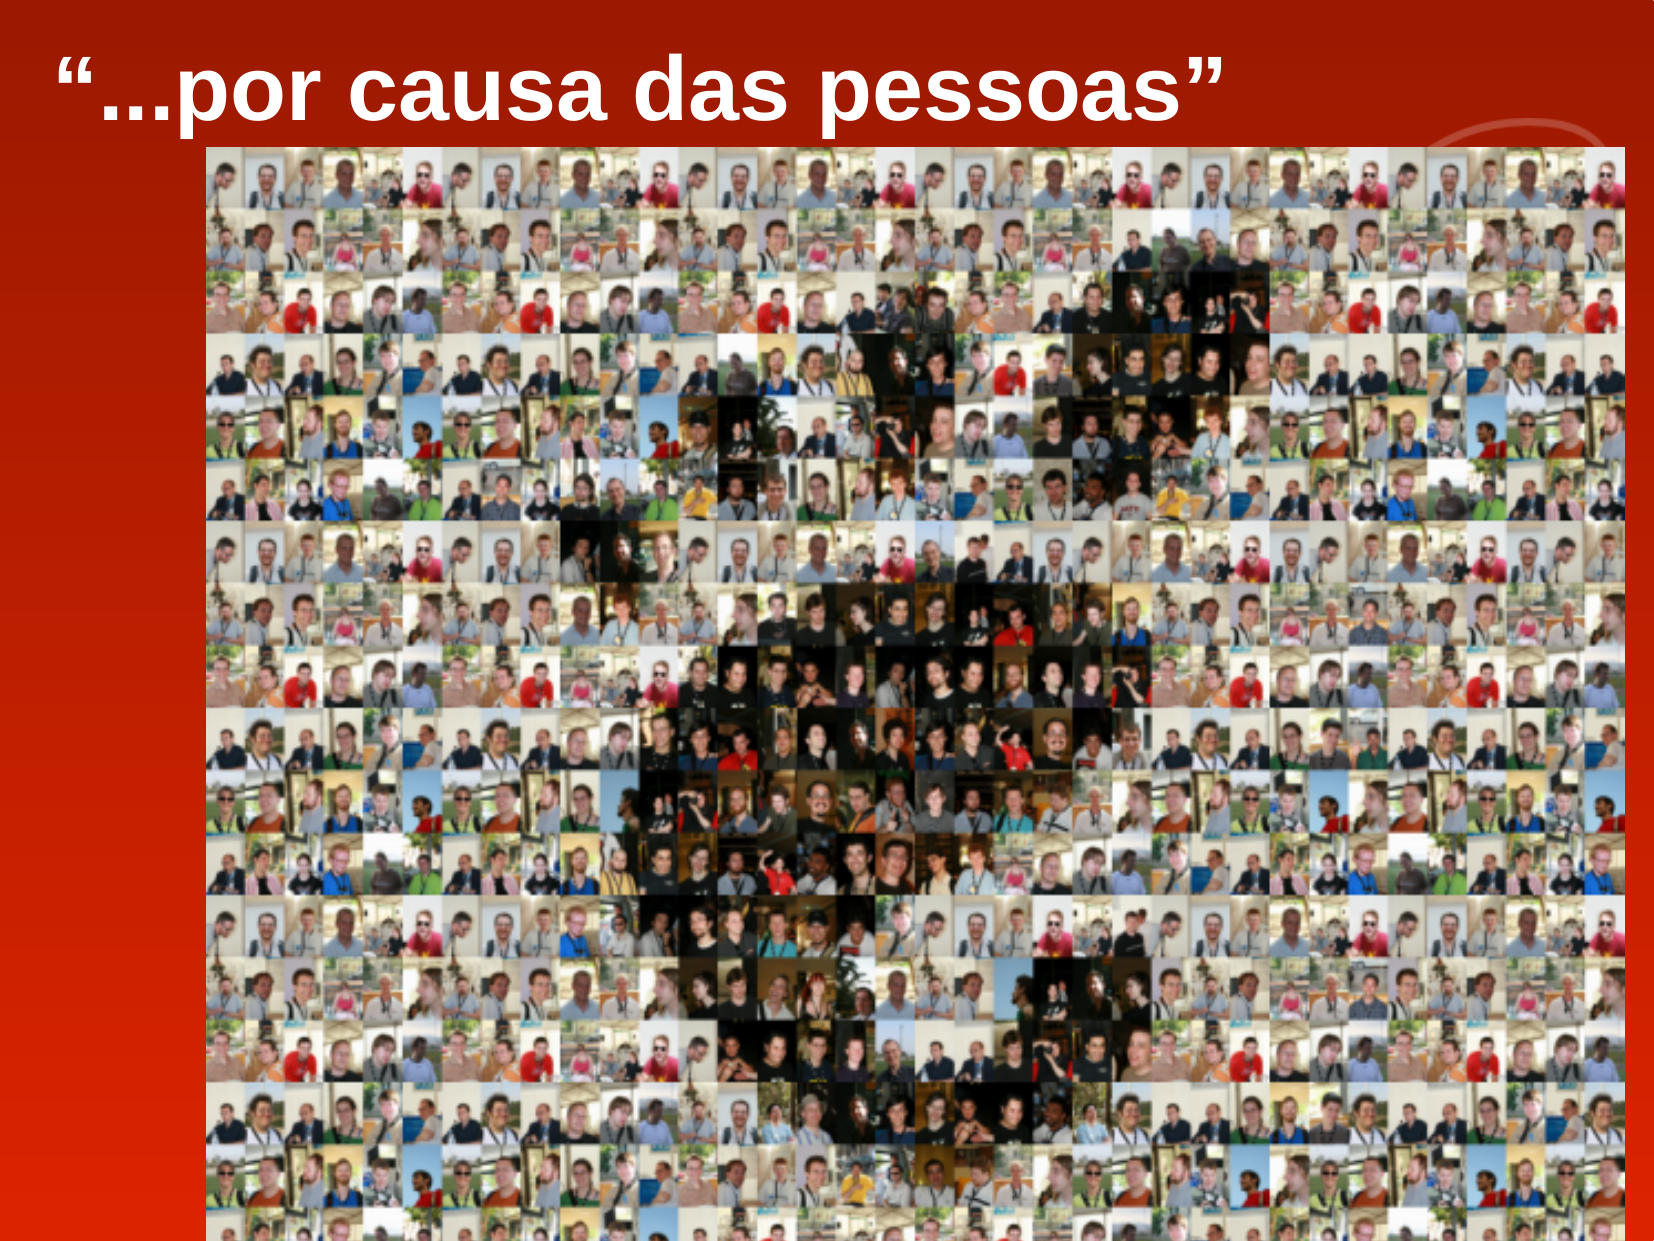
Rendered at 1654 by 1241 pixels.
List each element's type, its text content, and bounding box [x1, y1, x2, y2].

list “...por causa das pessoas” [0, 29, 1536, 237]
picture [206, 118, 1625, 1241]
